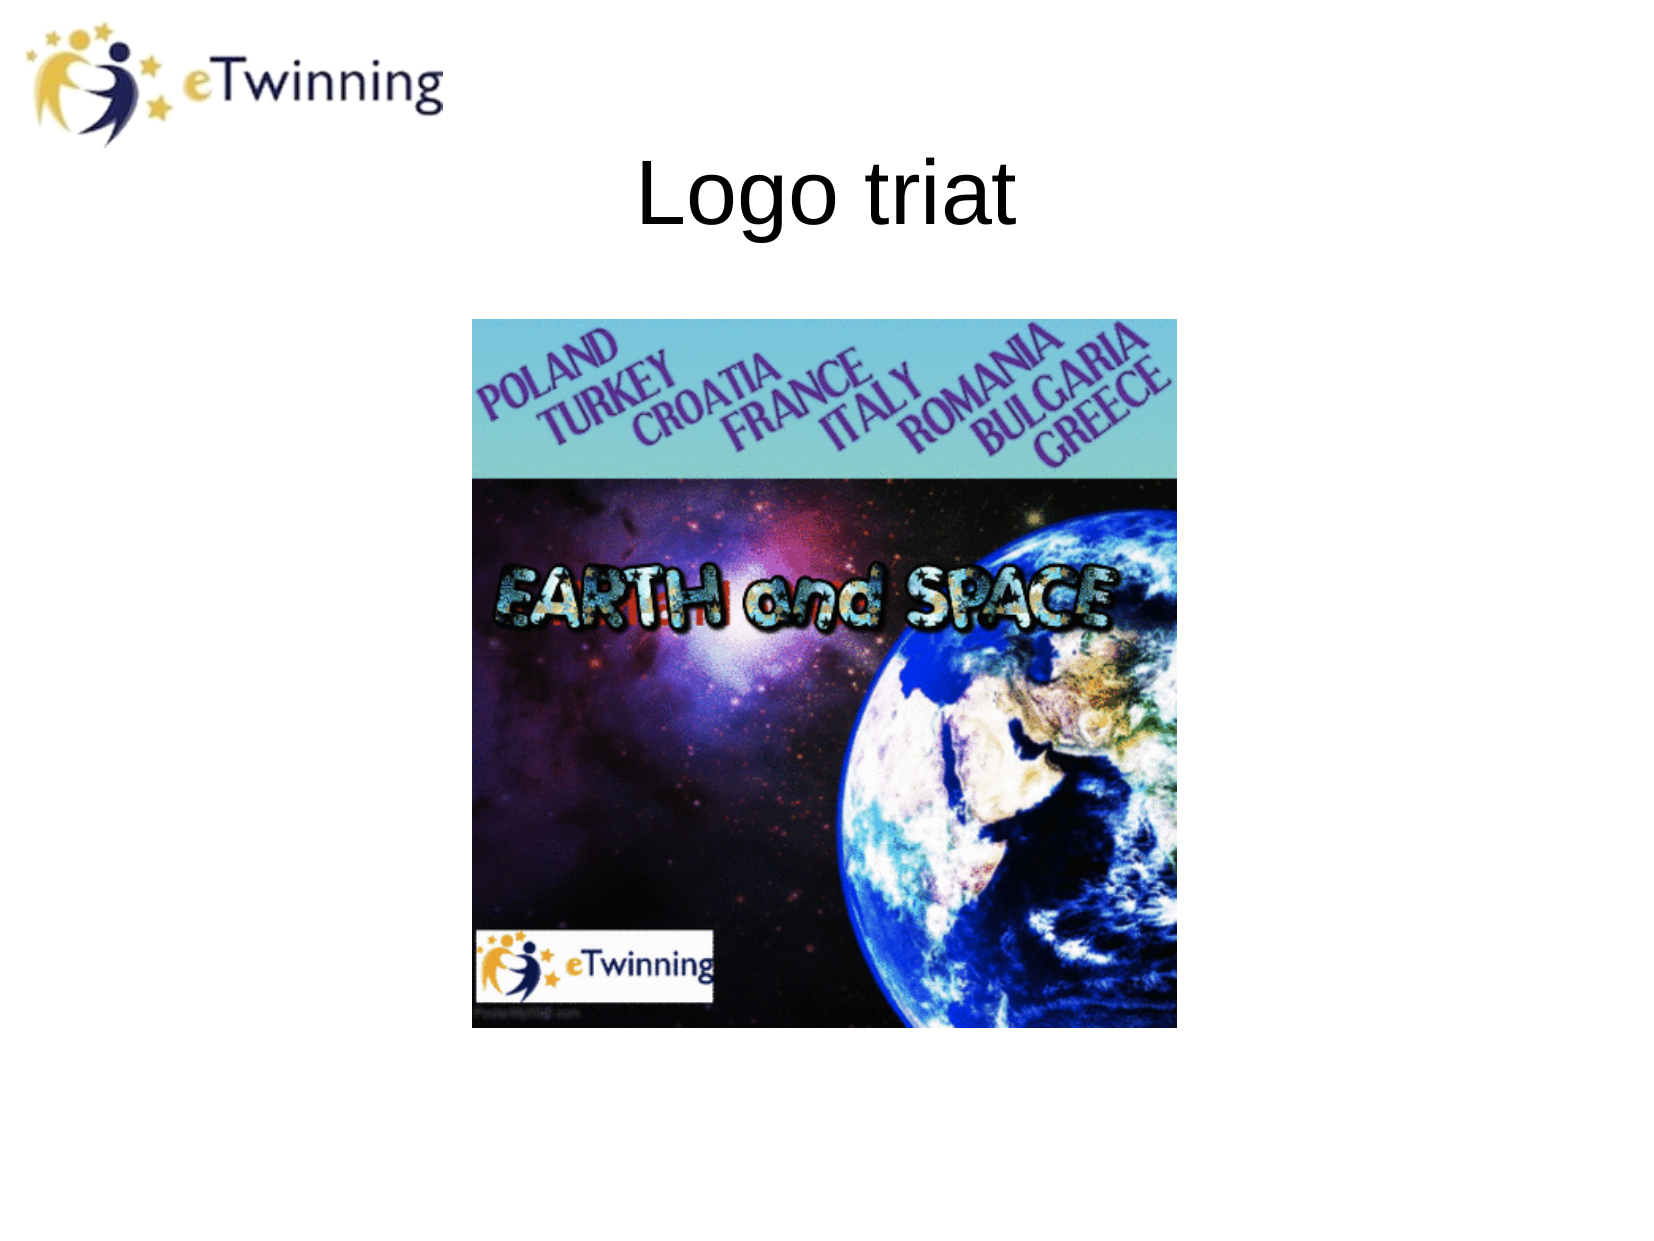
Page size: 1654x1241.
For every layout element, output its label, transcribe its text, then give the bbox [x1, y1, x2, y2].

picture [472, 319, 1177, 1028]
title Logo triat [82, 136, 1571, 249]
picture [26, 20, 443, 148]
